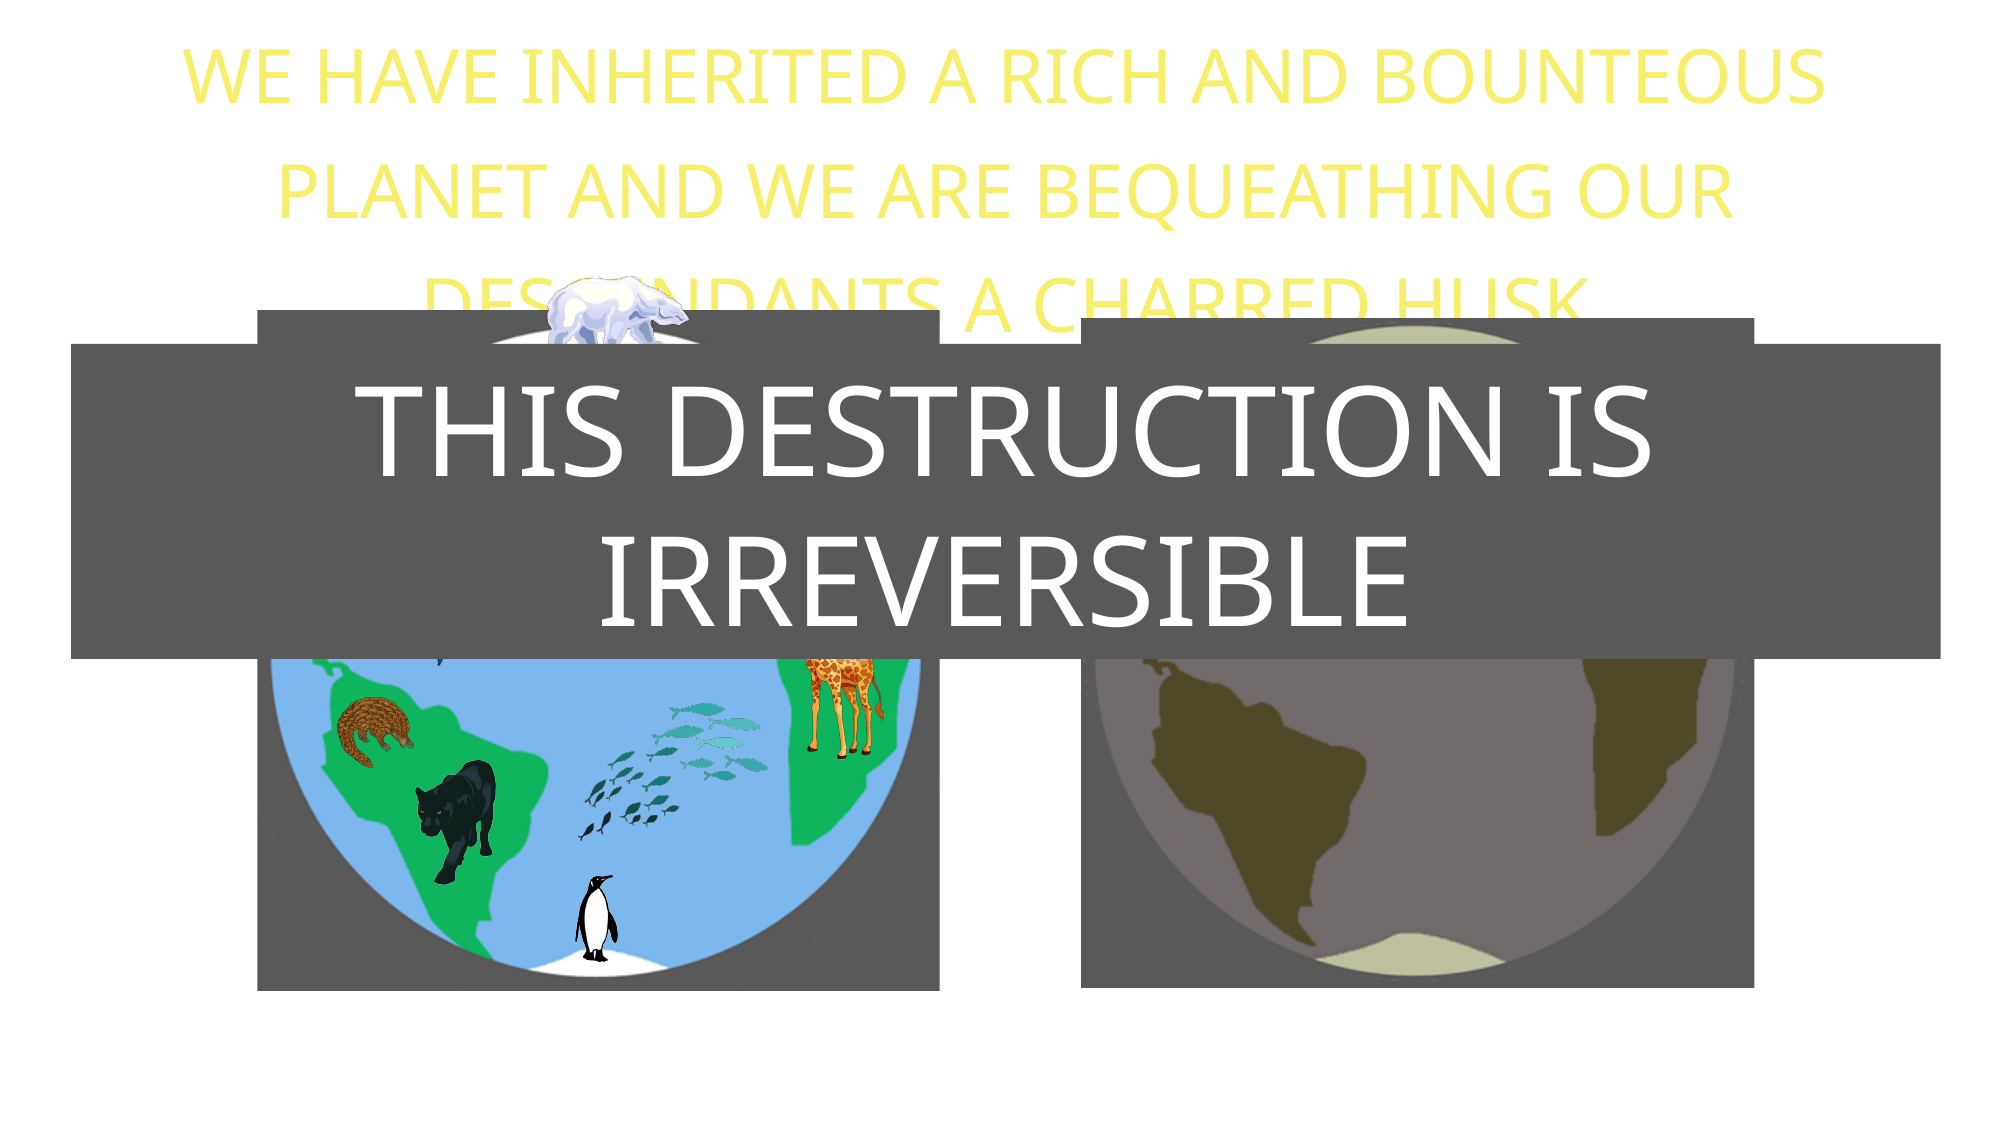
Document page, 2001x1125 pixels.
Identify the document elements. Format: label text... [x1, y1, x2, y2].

picture [1081, 659, 1755, 988]
picture [257, 659, 940, 991]
text_box THIS DESTRUCTION IS IRREVERSIBLE [71, 492, 1941, 659]
picture [257, 276, 940, 343]
text_box [1670, 178, 1698, 232]
text_box WE HAVE INHERITED A RICH AND BOUNTEOUS PLANET AND WE ARE BEQUEATHING OUR DESCENDANTS A CHARRED HUSK [71, 0, 1941, 243]
picture [1081, 318, 1755, 343]
